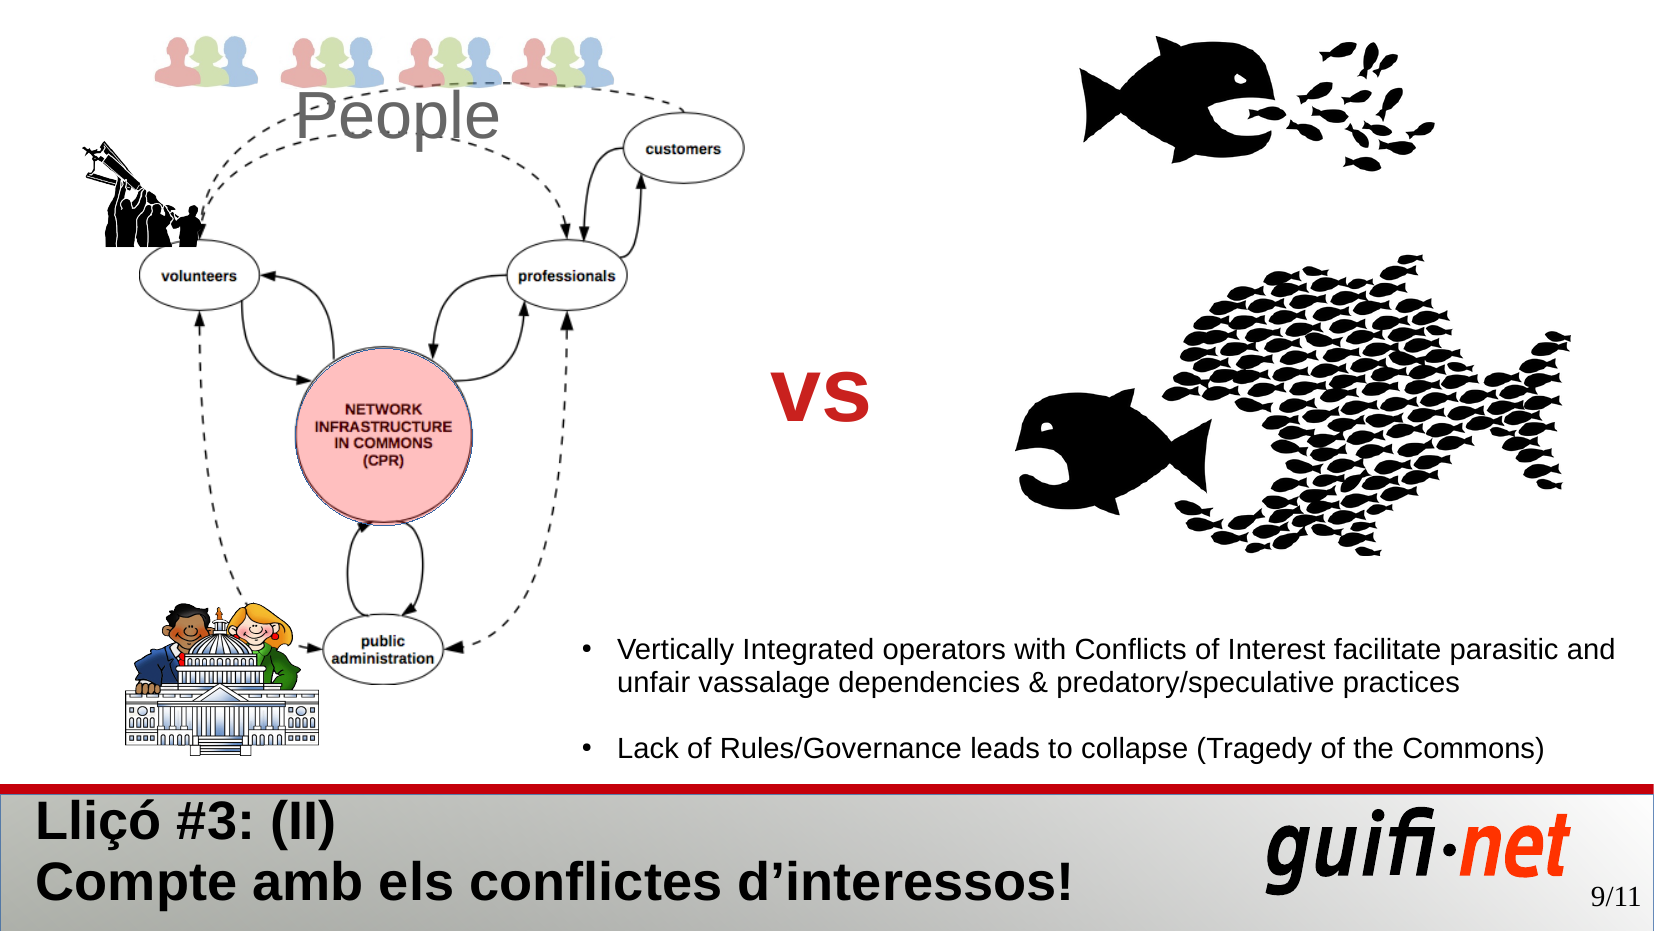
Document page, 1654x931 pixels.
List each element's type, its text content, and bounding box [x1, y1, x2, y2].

text_box People [279, 70, 518, 161]
text_box [295, 348, 473, 526]
picture [82, 35, 745, 756]
picture [1015, 36, 1571, 556]
text_box vs [755, 330, 898, 497]
title Lliçó #3: (II) Compte amb els conflictes d’interessos! [35, 790, 1182, 912]
picture [397, 36, 503, 89]
text_box Vertically Integrated operators with Conflicts of Interest facilitate parasitic and unfair vassalage dependencies & predatory/speculative practices Lack of Rules/Governance leads to collapse (Tragedy of the Commons) [566, 625, 1642, 772]
